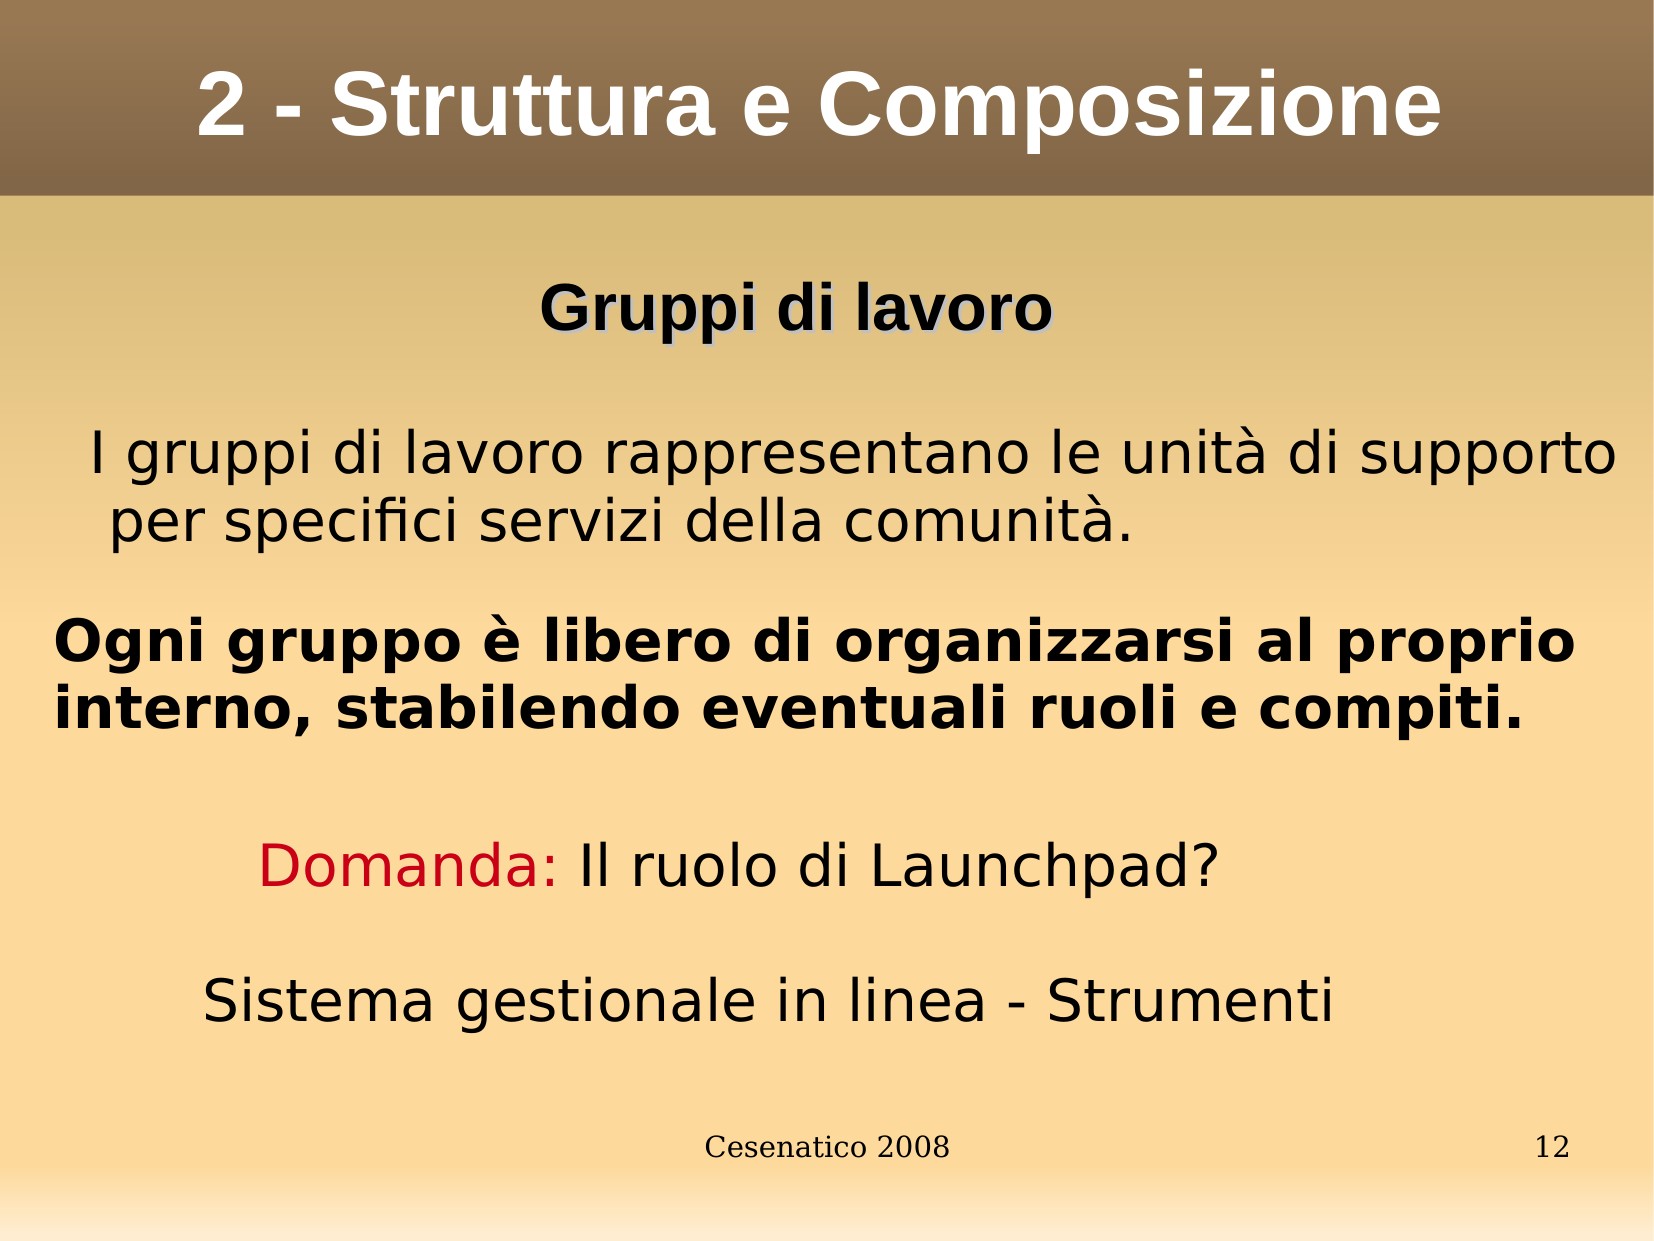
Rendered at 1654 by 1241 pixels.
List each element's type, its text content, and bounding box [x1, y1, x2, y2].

title 2 - Struttura e Composizione [76, 7, 1565, 200]
text_box Gruppi di lavoro [525, 262, 1071, 353]
text_box Ogni gruppo è libero di organizzarsi al proprio interno, stabilendo eventuali ruoli e compiti. [39, 599, 1613, 751]
picture [0, 0, 1654, 1241]
text_box I gruppi di lavoro rappresentano le unità di supporto per specifici servizi della comunità. [75, 412, 1635, 563]
text_box Domanda: Il ruolo di Launchpad? Sistema gestionale in linea - Strumenti [187, 825, 1352, 1044]
